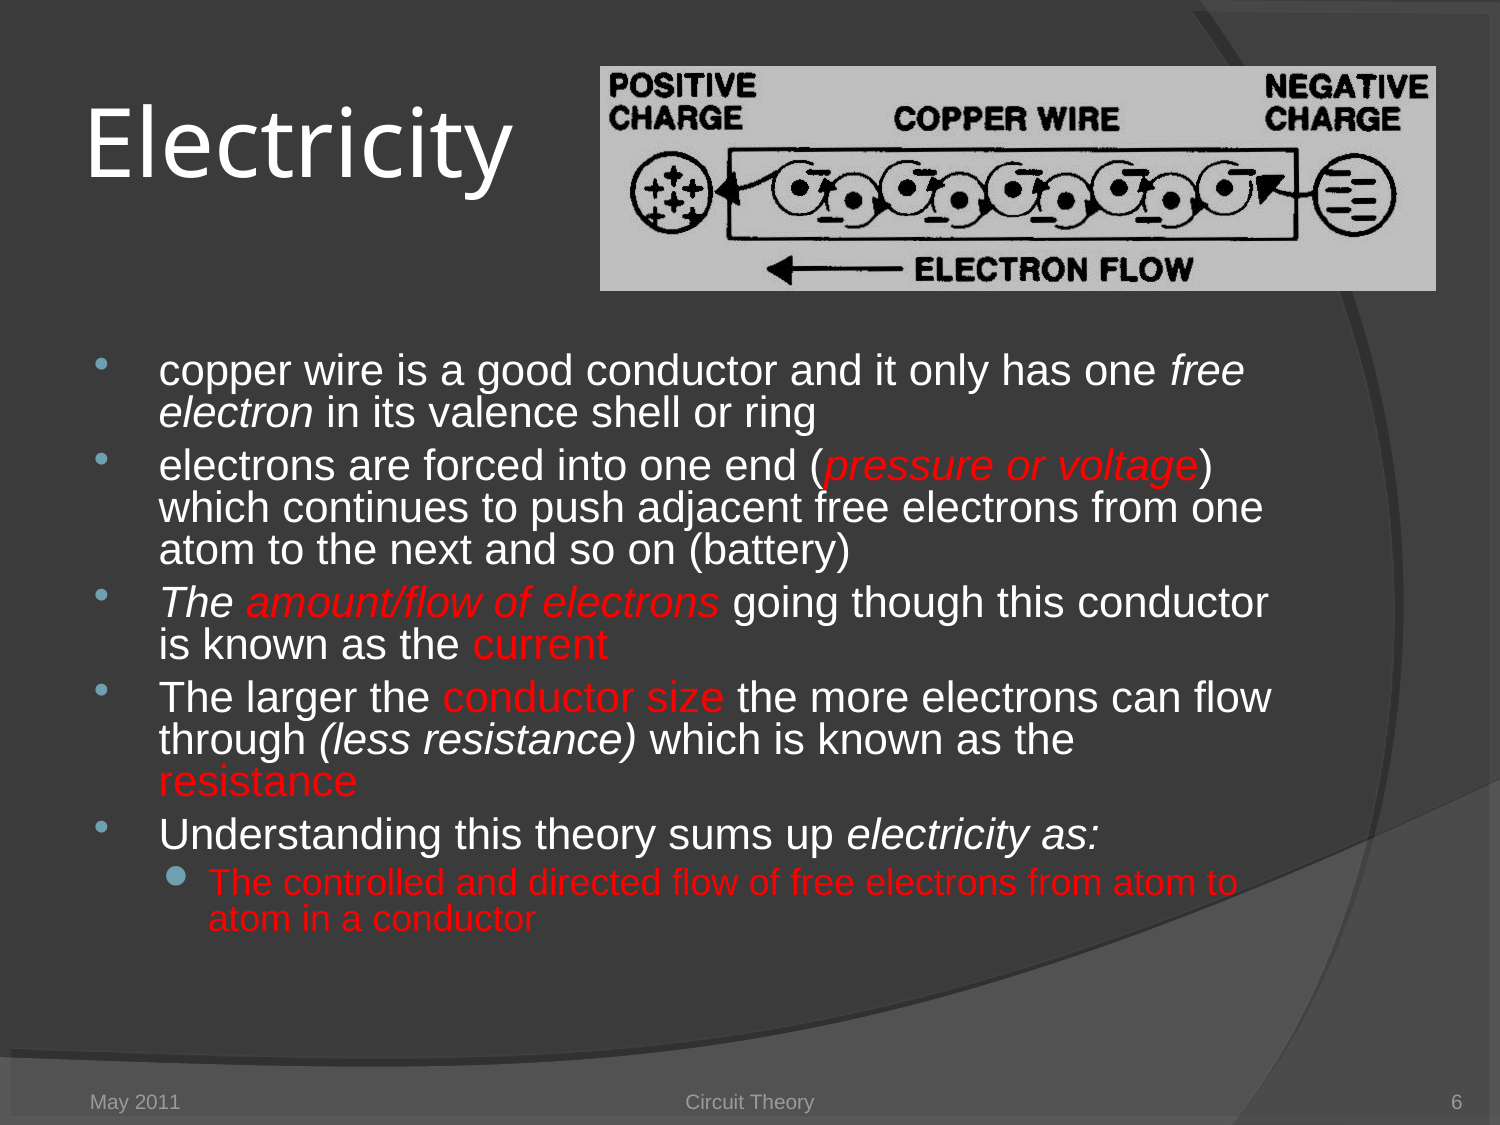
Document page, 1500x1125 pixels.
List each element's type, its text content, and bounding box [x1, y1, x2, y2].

title Electricity [74, 45, 1300, 233]
picture [600, 66, 1436, 291]
text_box May 2011 [74, 1053, 426, 1114]
text_box Circuit Theory [512, 1053, 988, 1114]
list copper wire is a good conductor and it only has one free electron in its valence shell or ring electrons are forced into one end (pressure or voltage) which continues to push adjacent free electrons from one atom to the next and so on (battery) The amount/flow of electrons going though this conductor is known as the current The larger the conductor size the more electrons can flow through (less resistance) which is known as the resistance Understanding this theory sums up electricity as: The controlled and directed flow of free electrons from atom to atom in a conductor [74, 344, 1300, 1035]
text_box <number> [1337, 1053, 1463, 1114]
